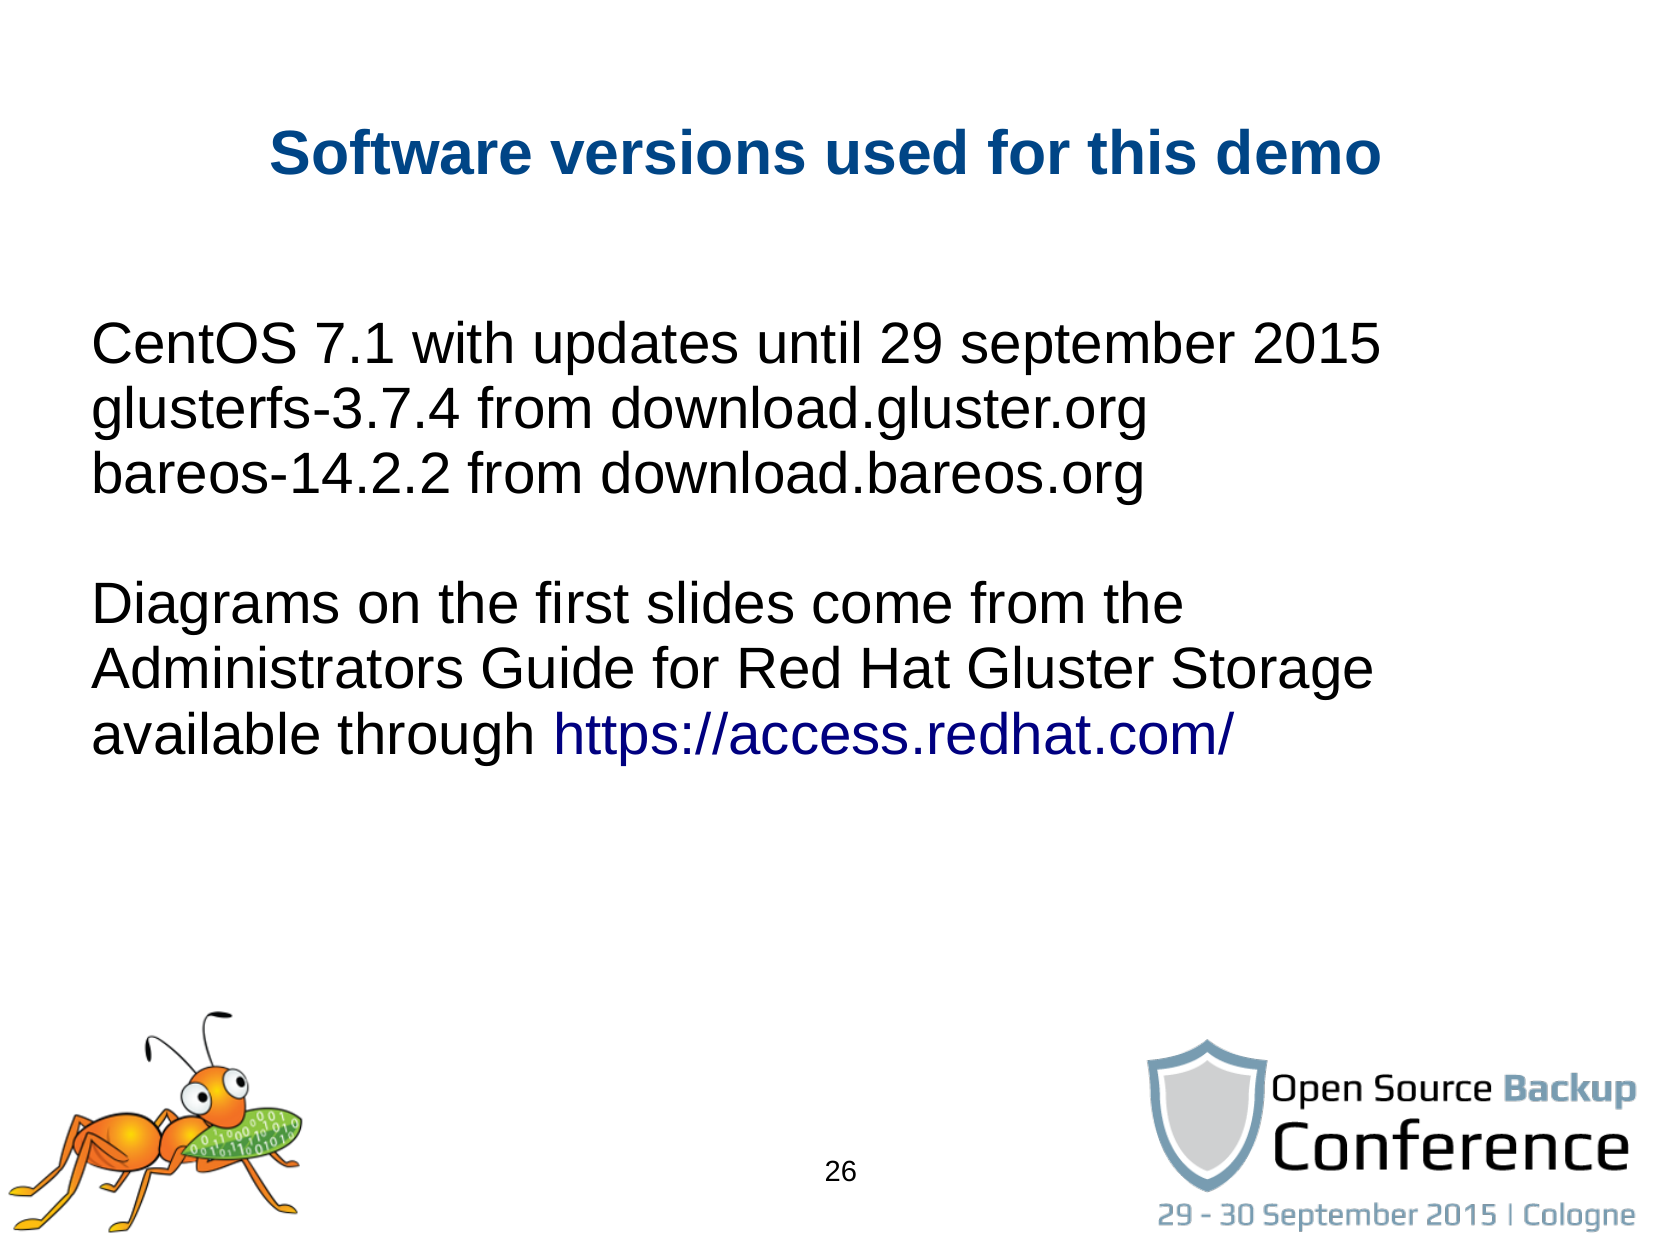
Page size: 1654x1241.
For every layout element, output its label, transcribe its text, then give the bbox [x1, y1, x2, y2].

picture [5, 1009, 306, 1235]
text_box CentOS 7.1 with updates until 29 september 2015 glusterfs-3.7.4 from download.gluster.org bareos-14.2.2 from download.bareos.org Diagrams on the first slides come from the Administrators Guide for Red Hat Gluster Storage available through https://access.redhat.com/ [76, 303, 1561, 1099]
picture [1132, 1033, 1654, 1241]
title Software versions used for this demo [82, 49, 1571, 257]
